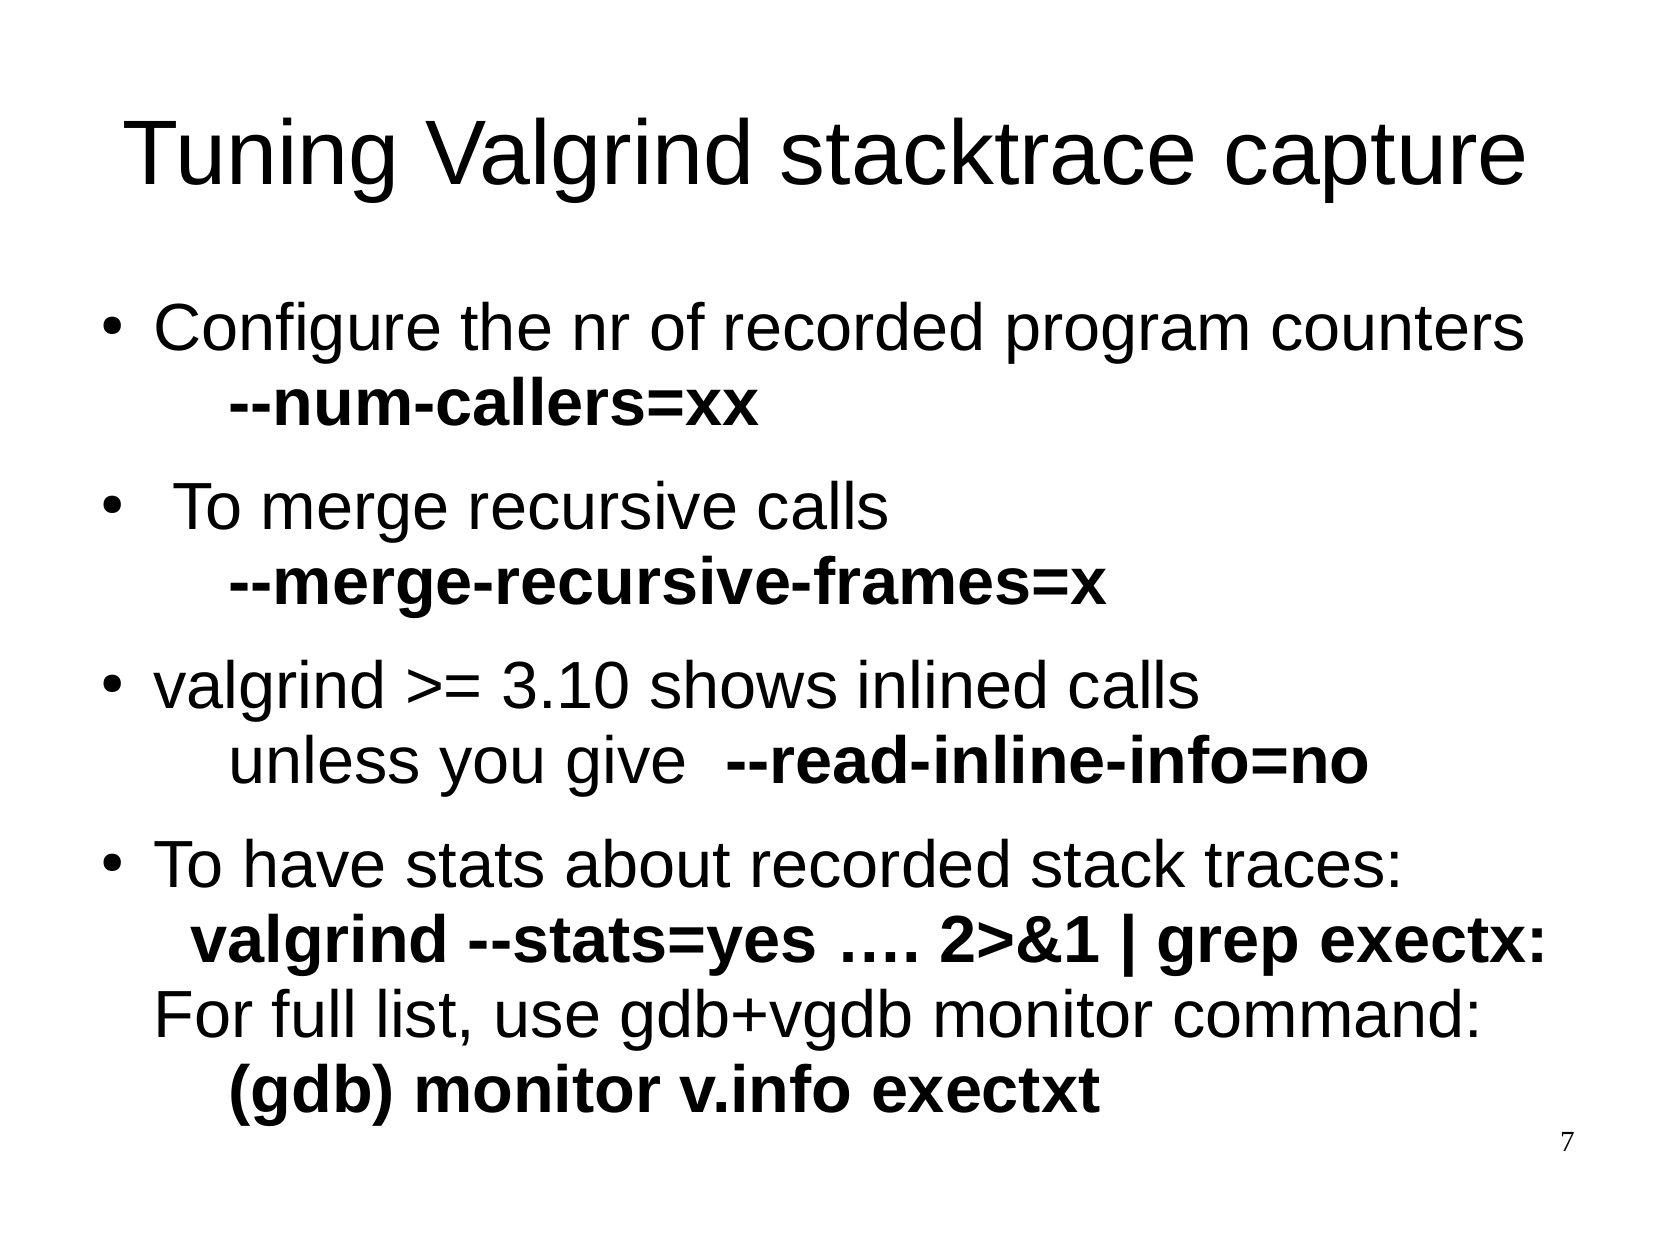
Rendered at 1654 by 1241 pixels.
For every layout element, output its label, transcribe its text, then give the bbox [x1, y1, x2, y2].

title Tuning Valgrind stacktrace capture [82, 49, 1571, 257]
list Configure the nr of recorded program counters --num-callers=xx To merge recursive calls --merge-recursive-frames=x valgrind >= 3.10 shows inlined calls unless you give --read-inline-info=no To have stats about recorded stack traces: valgrind --stats=yes …. 2>&1 | grep exectx: For full list, use gdb+vgdb monitor command: (gdb) monitor v.info exectxt [82, 290, 1571, 1127]
